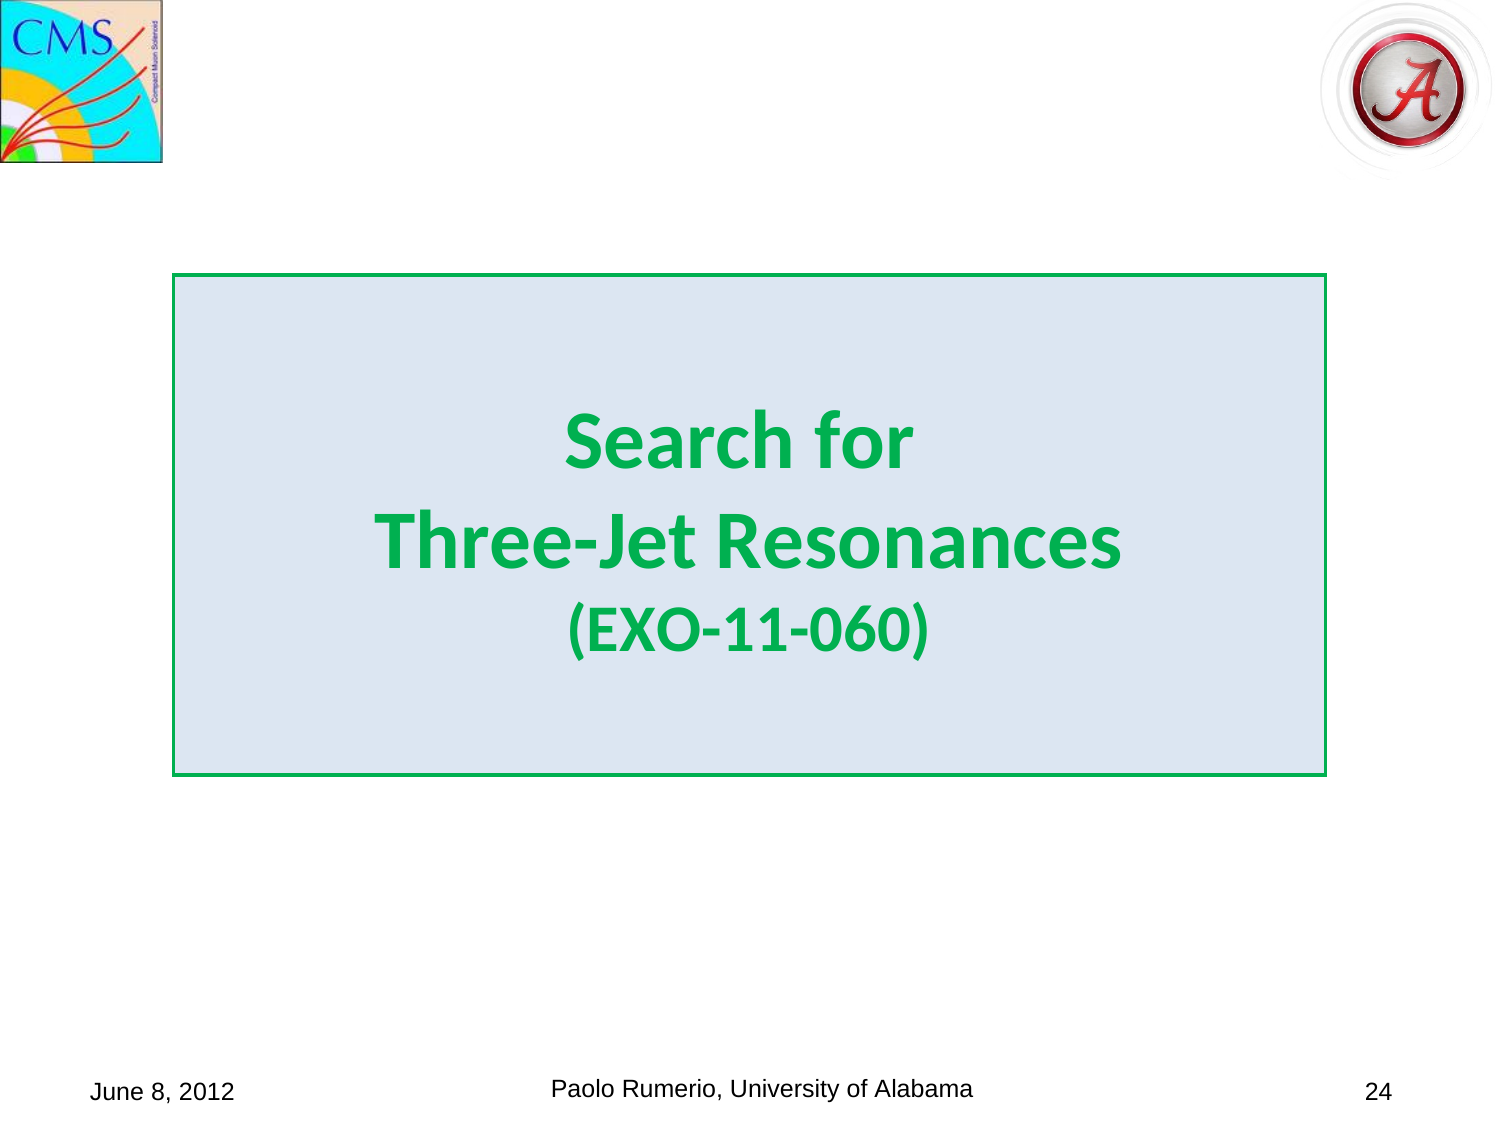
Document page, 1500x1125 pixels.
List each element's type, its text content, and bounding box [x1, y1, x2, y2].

picture [0, 0, 163, 163]
picture [1319, 0, 1500, 180]
text_box Search for Three-Jet Resonances (EXO-11-060) [173, 275, 1326, 776]
